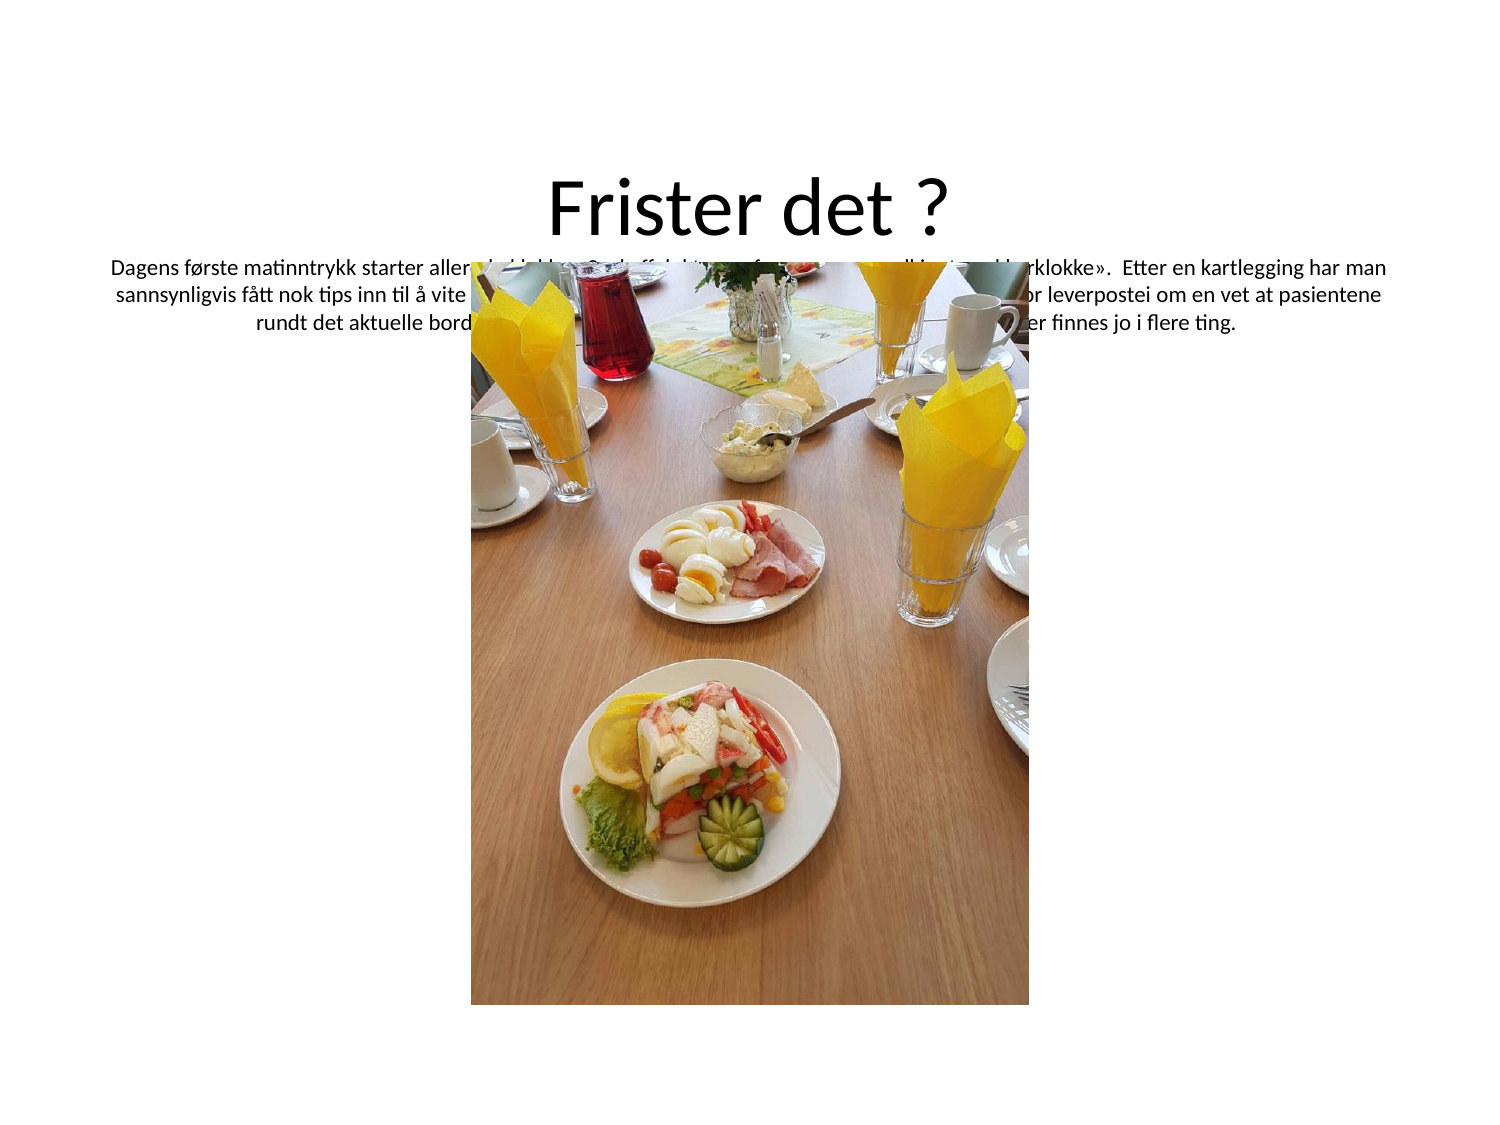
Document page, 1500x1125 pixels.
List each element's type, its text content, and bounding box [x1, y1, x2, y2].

picture [471, 262, 1029, 1005]
title Frister det ? Dagens første matinntrykk starter allerede klokken 9… kaffelukten er for mange en velkjent «vekkerklokke». Etter en kartlegging har man sannsynligvis fått nok tips inn til å vite hva som er verdt å sette frem. Vi tømmer ikke lengre kjøla for leverpostei om en vet at pasientene rundt det aktuelle bordet syns det smaker…. sitat 2 eldre menn : Kattemat. Proteiner finnes jo i flere ting. [75, 45, 1426, 233]
